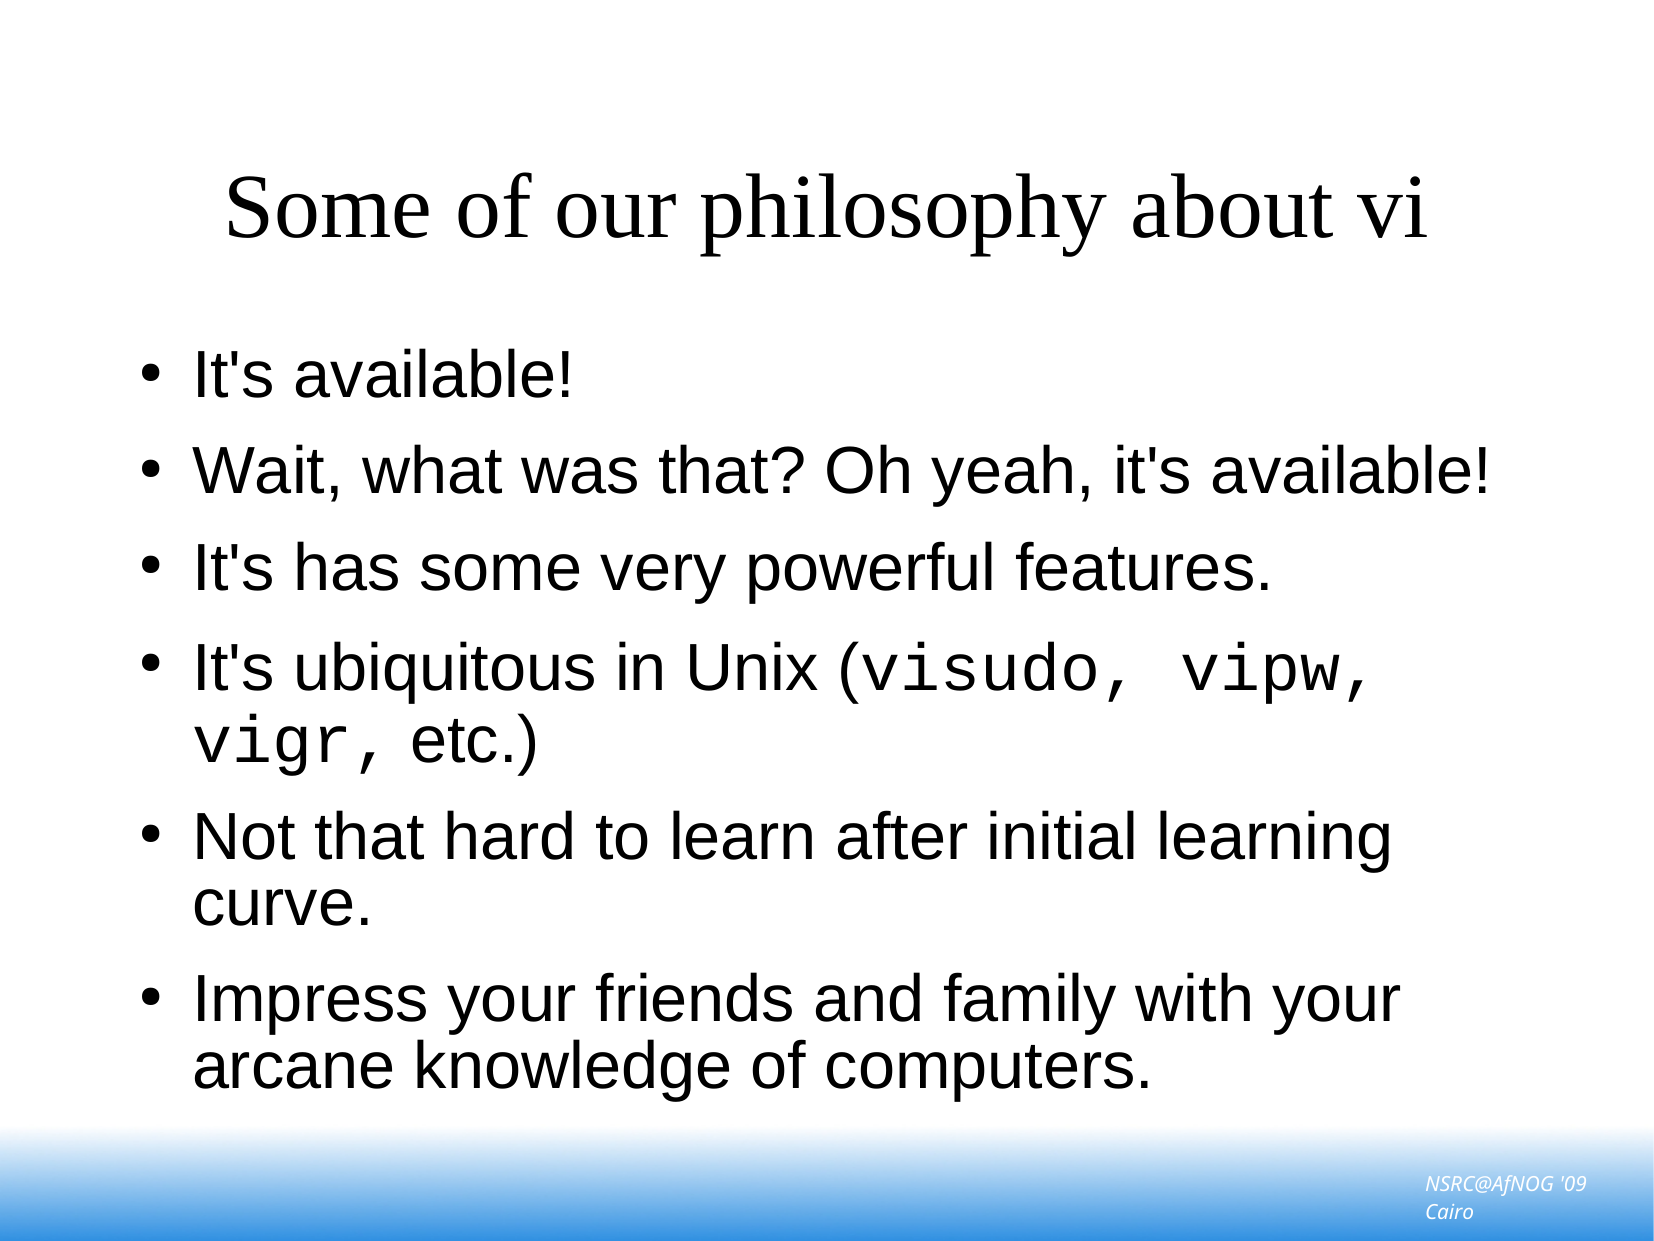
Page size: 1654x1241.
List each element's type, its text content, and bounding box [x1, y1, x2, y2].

list It's available! Wait, what was that? Oh yeah, it's available! It's has some very powerful features. It's ubiquitous in Unix (visudo, vipw, vigr, etc.) Not that hard to learn after initial learning curve. Impress your friends and family with your arcane knowledge of computers. [121, 344, 1534, 1135]
title Some of our philosophy about vi [121, 102, 1534, 311]
picture [0, 1124, 1654, 1241]
